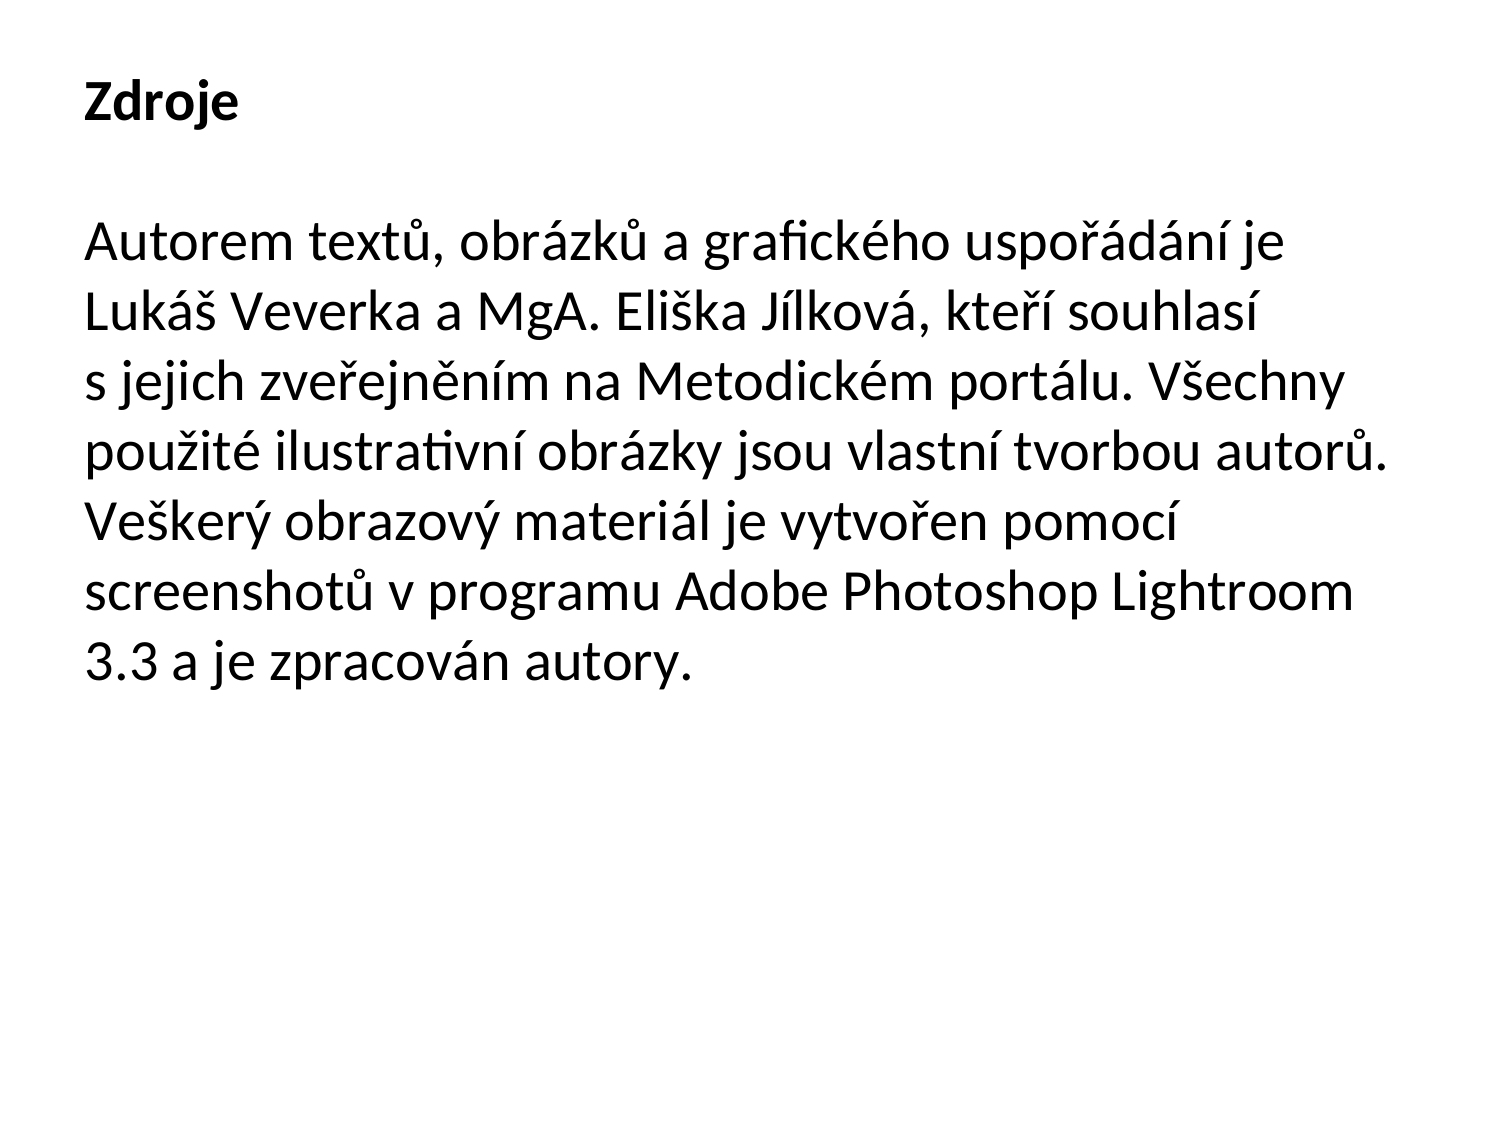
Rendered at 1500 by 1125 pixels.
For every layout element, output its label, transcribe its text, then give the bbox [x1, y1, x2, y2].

text_box Zdroje Autorem textů, obrázků a grafického uspořádání je Lukáš Veverka a MgA. Eliška Jílková, kteří souhlasí s jejich zveřejněním na Metodickém portálu. Všechny použité ilustrativní obrázky jsou vlastní tvorbou autorů. Veškerý obrazový materiál je vytvořen pomocí screenshotů v programu Adobe Photoshop Lightroom 3.3 a je zpracován autory. [70, 54, 1430, 700]
